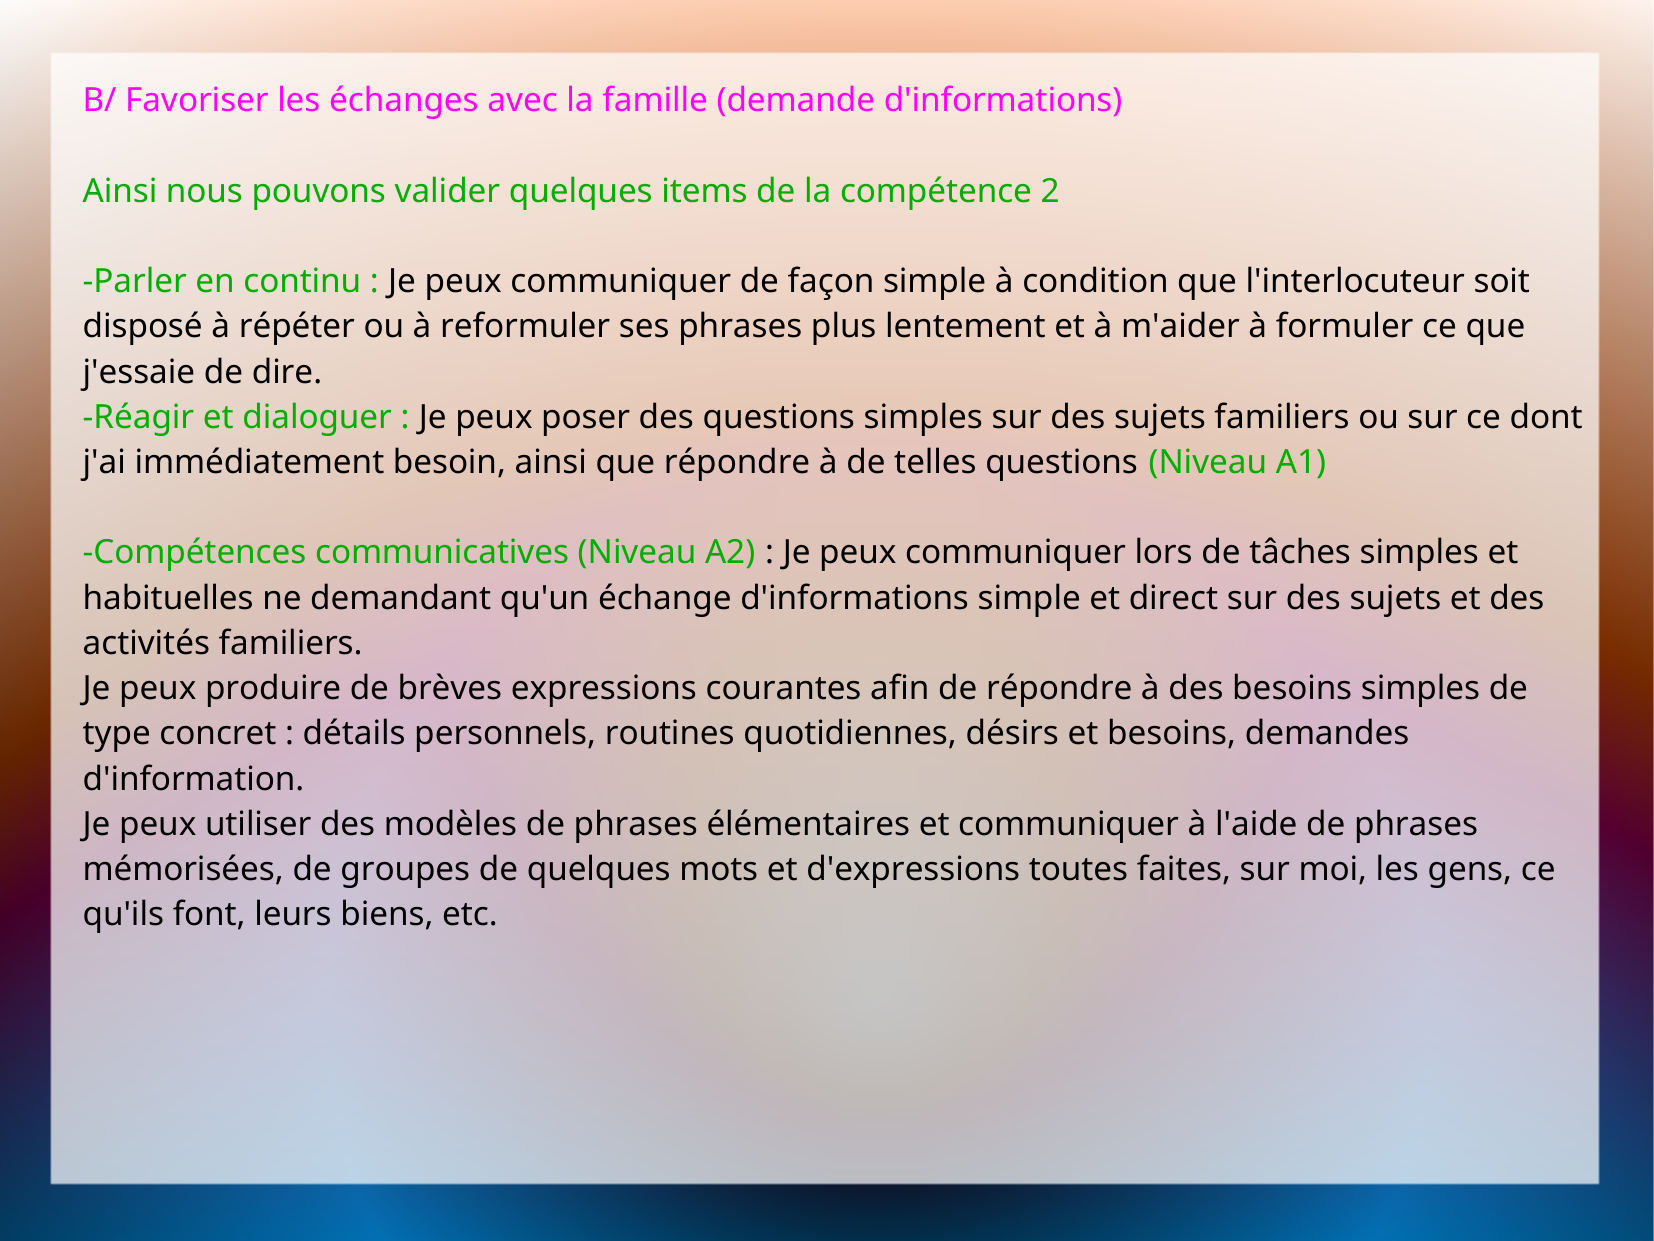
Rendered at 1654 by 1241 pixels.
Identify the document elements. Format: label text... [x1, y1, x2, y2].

text_box B/ Favoriser les échanges avec la famille (demande d'informations) Ainsi nous pouvons valider quelques items de la compétence 2 -Parler en continu : Je peux communiquer de façon simple à condition que l'interlocuteur soit disposé à répéter ou à reformuler ses phrases plus lentement et à m'aider à formuler ce que j'essaie de dire. -Réagir et dialoguer : Je peux poser des questions simples sur des sujets familiers ou sur ce dont j'ai immédiatement besoin, ainsi que répondre à de telles questions (Niveau A1) -Compétences communicatives (Niveau A2) : Je peux communiquer lors de tâches simples et habituelles ne demandant qu'un échange d'informations simple et direct sur des sujets et des activités familiers. Je peux produire de brèves expressions courantes afin de répondre à des besoins simples de type concret : détails personnels, routines quotidiennes, désirs et besoins, demandes d'information. Je peux utiliser des modèles de phrases élémentaires et communiquer à l'aide de phrases mémorisées, de groupes de quelques mots et d'expressions toutes faites, sur moi, les gens, ce qu'ils font, leurs biens, etc. [82, 76, 1595, 1241]
picture [0, 0, 1654, 1241]
